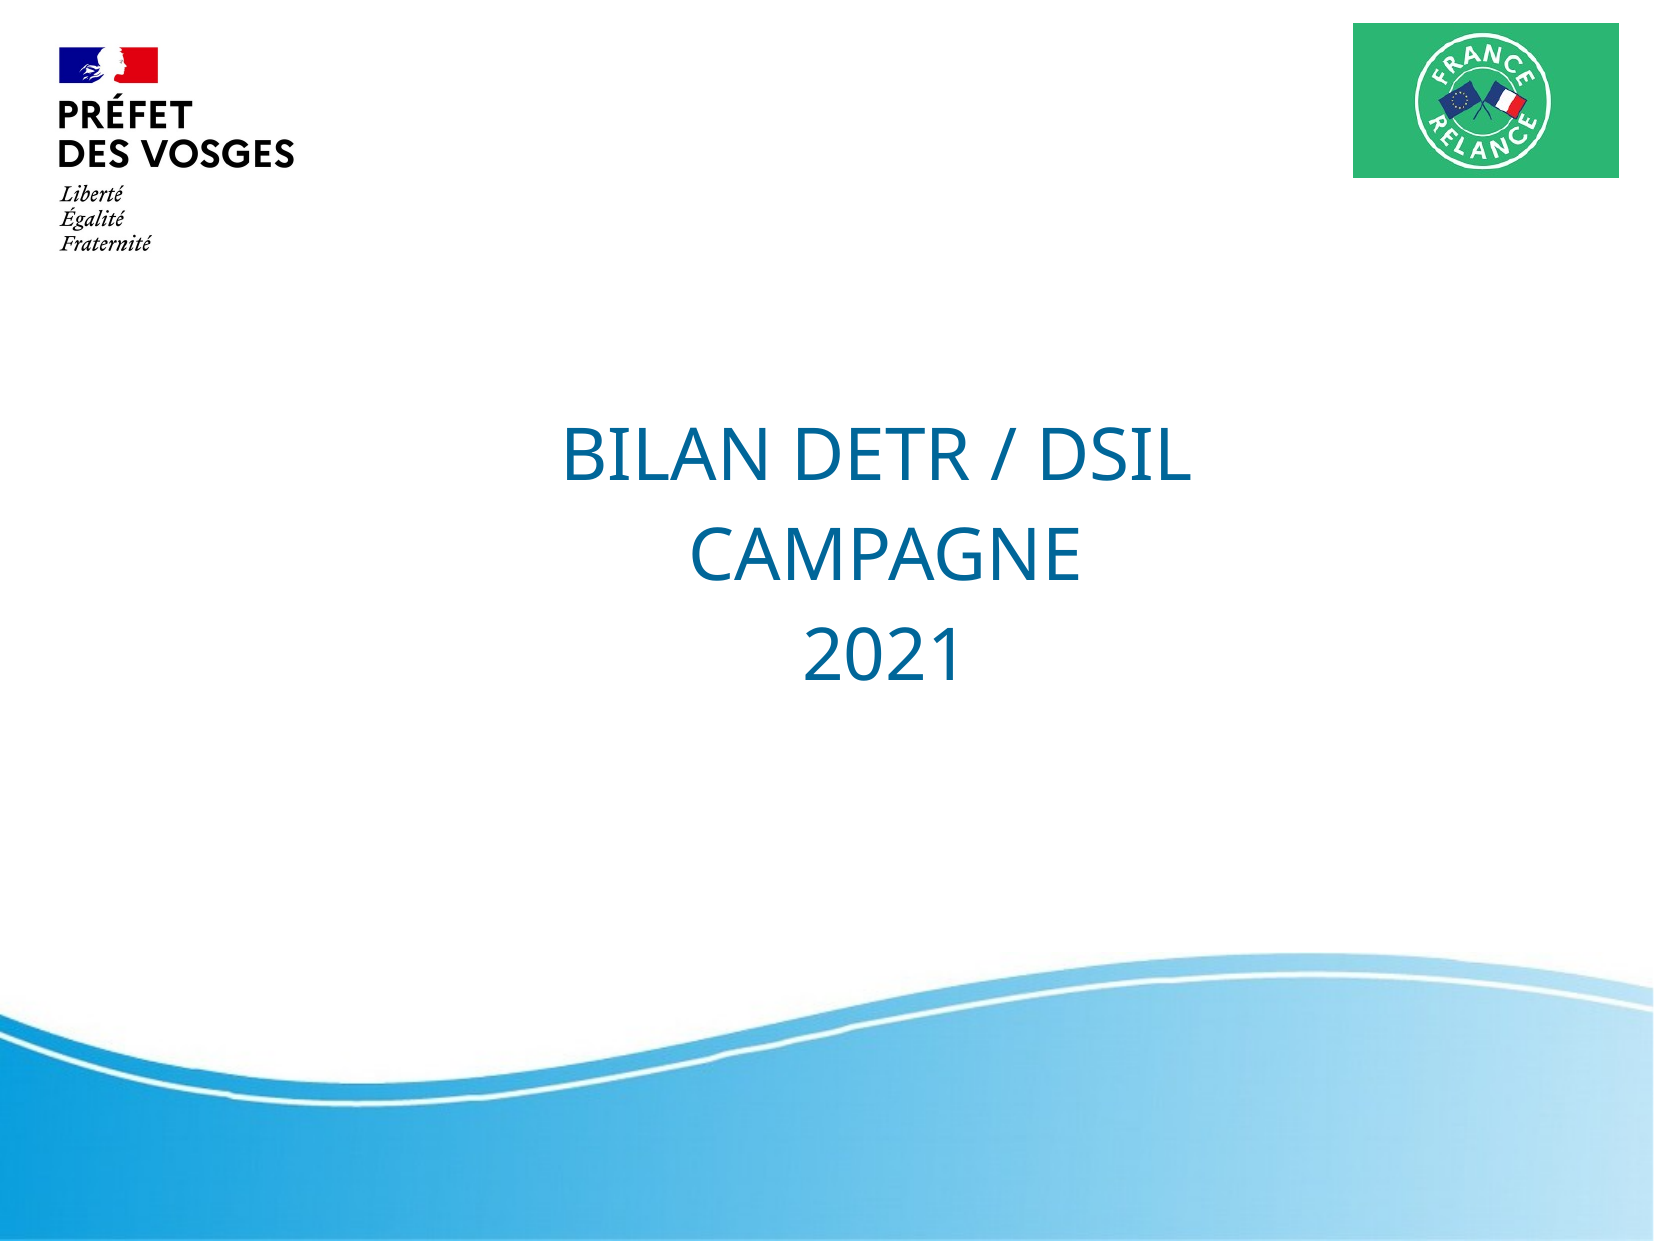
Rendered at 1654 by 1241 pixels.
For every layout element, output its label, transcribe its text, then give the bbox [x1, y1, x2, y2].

picture [23, 11, 329, 286]
title BILAN DETR / DSIL CAMPAGNE 2021 [141, 0, 1630, 789]
picture [0, 952, 1654, 1241]
picture [1353, 23, 1619, 178]
